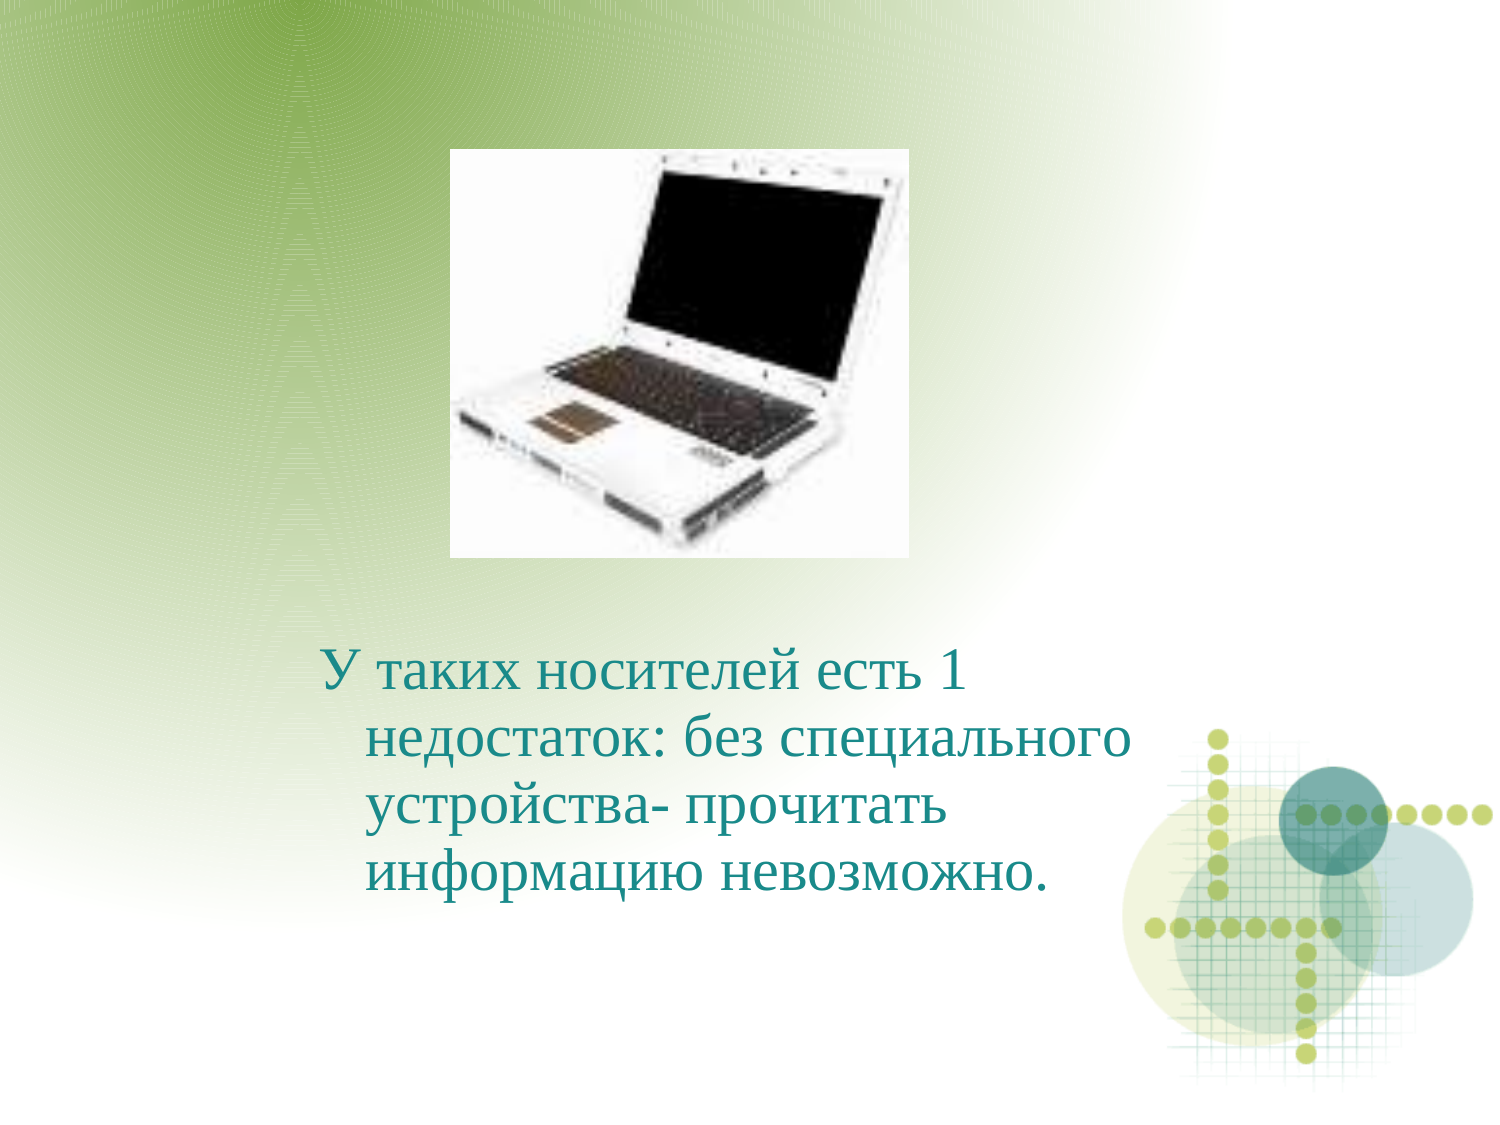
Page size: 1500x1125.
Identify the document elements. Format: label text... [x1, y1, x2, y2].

picture [1110, 718, 1500, 1098]
title [150, 45, 1426, 234]
picture [450, 149, 909, 558]
list У таких носителей есть 1 недостаток: без специального устройства- прочитать информацию невозможно. [208, 627, 1296, 998]
